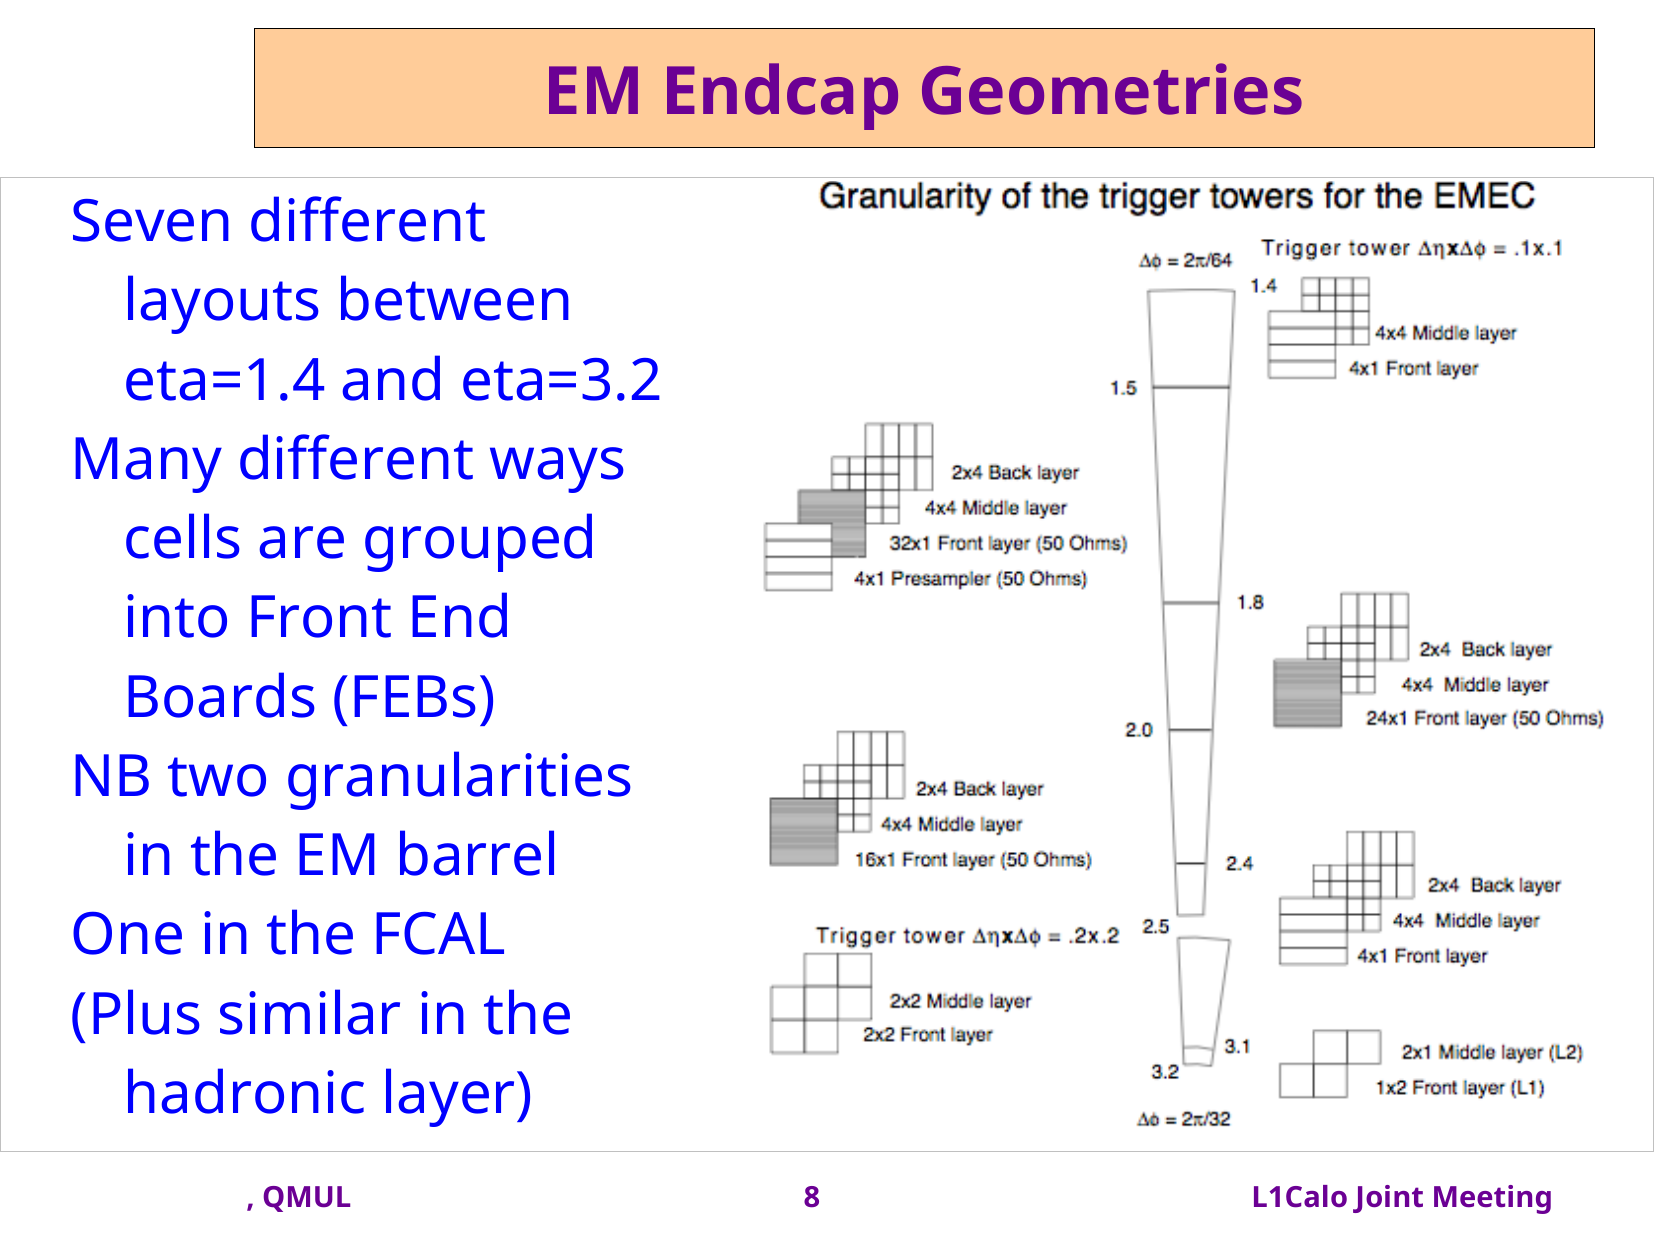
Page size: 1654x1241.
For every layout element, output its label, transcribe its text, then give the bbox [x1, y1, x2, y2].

title EM Endcap Geometries [254, 28, 1595, 148]
list Seven different layouts between eta=1.4 and eta=3.2 Many different ways cells are grouped into Front End Boards (FEBs) NB two granularities in the EM barrel One in the FCAL (Plus similar in the hadronic layer) [52, 179, 695, 1155]
picture [697, 181, 1635, 1138]
